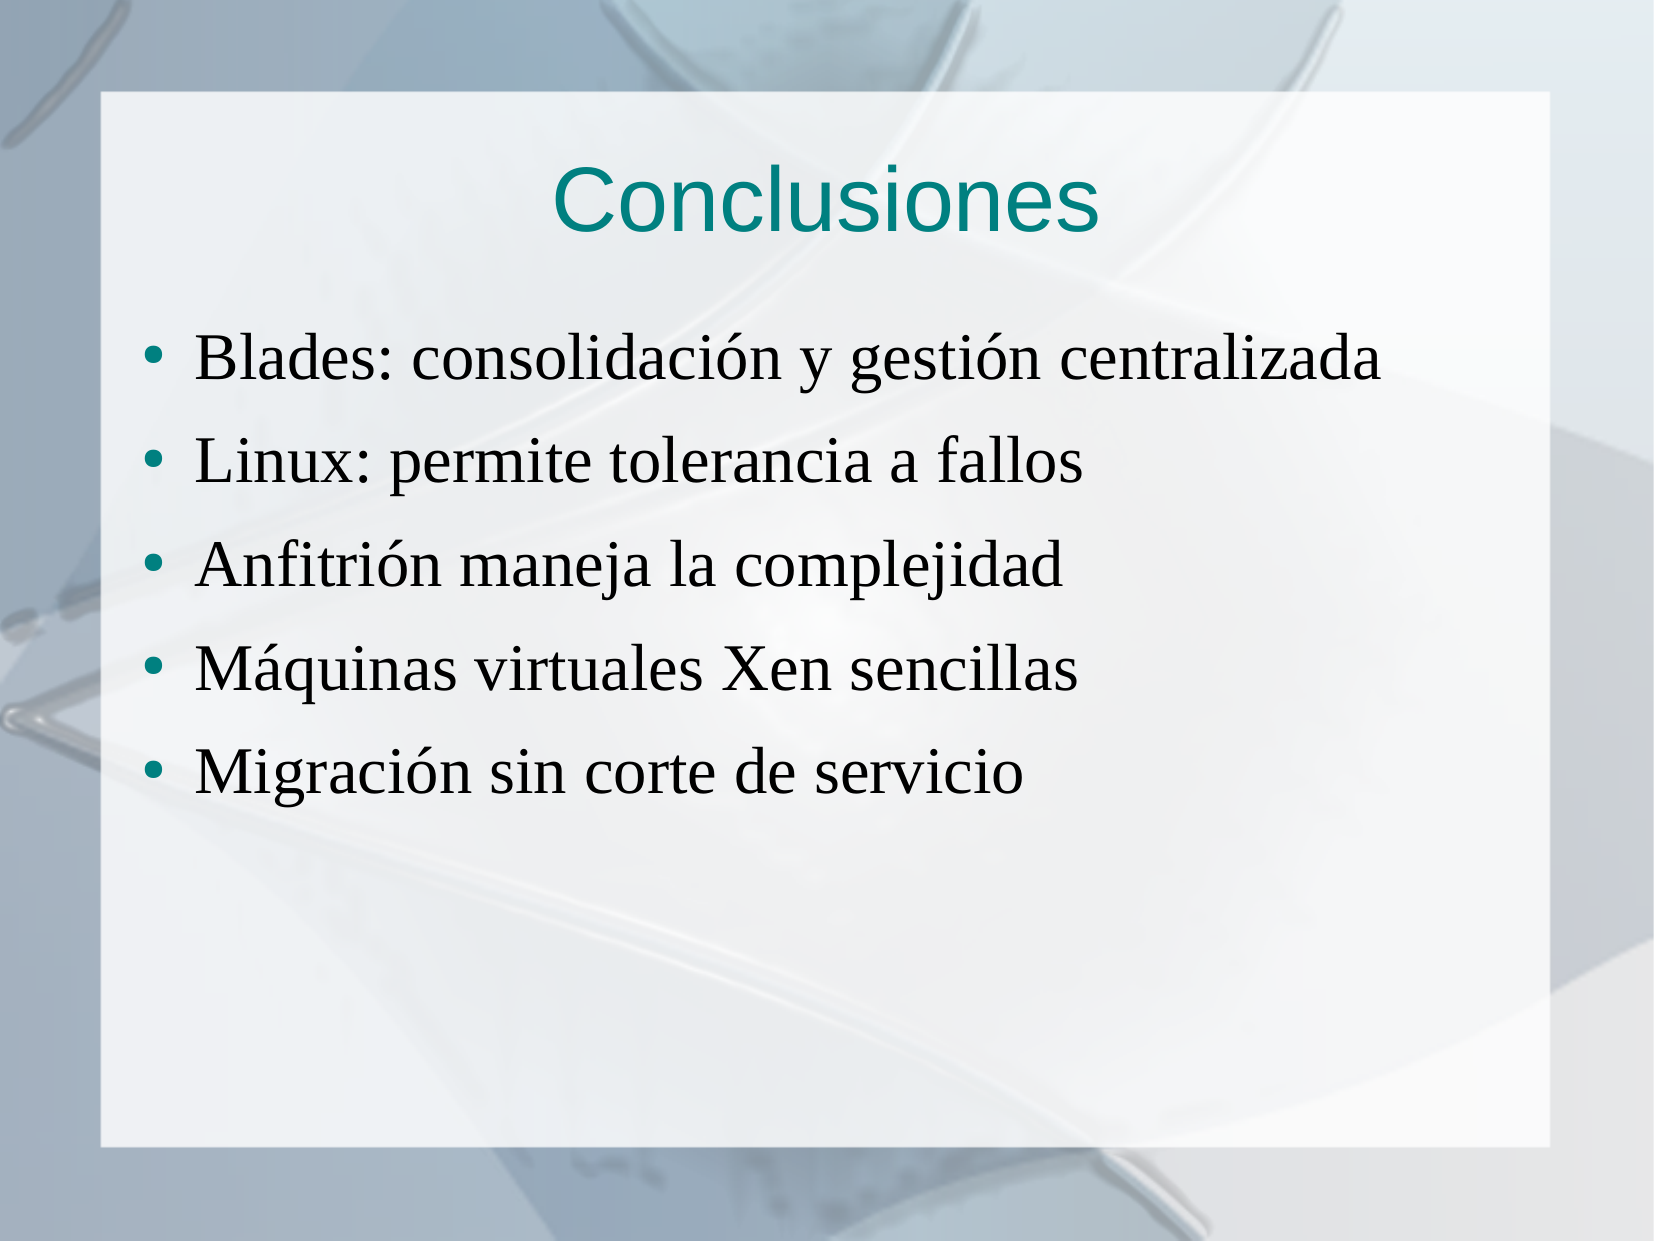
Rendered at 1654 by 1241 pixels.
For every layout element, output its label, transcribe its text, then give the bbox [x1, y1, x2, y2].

picture [0, 0, 1654, 1241]
list Blades: consolidación y gestión centralizada Linux: permite tolerancia a fallos Anfitrión maneja la complejidad Máquinas virtuales Xen sencillas Migración sin corte de servicio [124, 319, 1489, 1124]
title Conclusiones [118, 104, 1536, 297]
